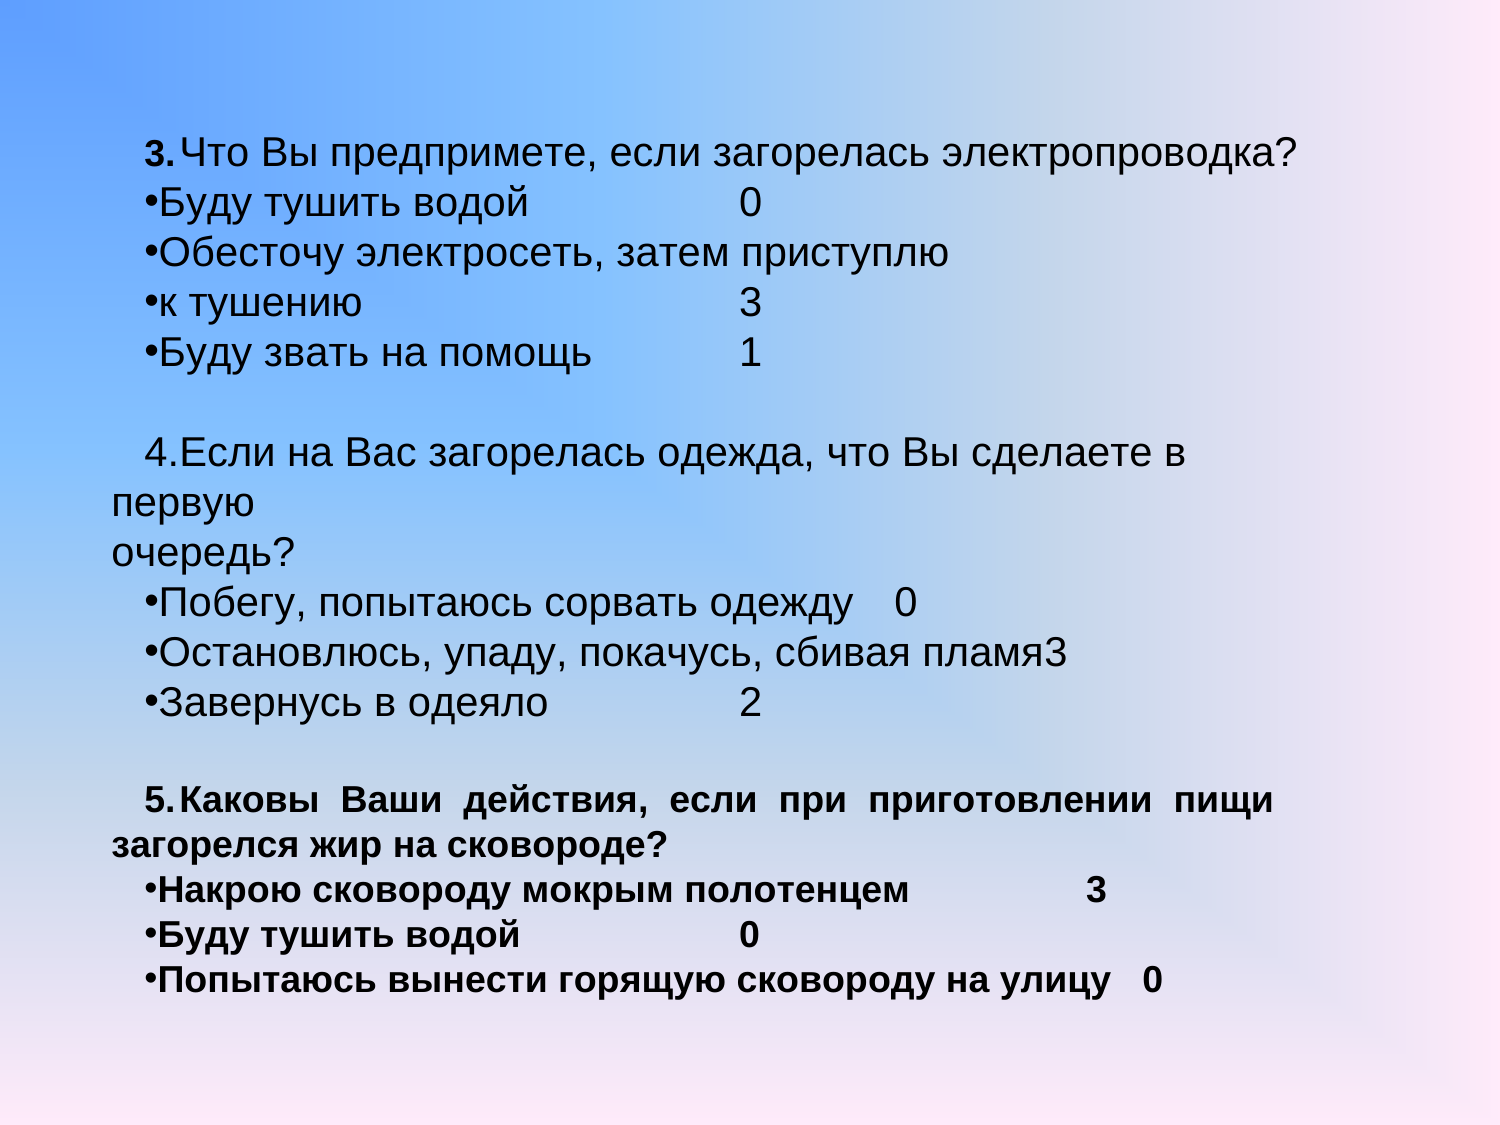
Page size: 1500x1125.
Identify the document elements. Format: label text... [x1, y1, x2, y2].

picture [0, 0, 1500, 1125]
text_box 3. Что Вы предпримете, если загорелась электропроводка? Буду тушить водой 0 Обесточу электросеть, затем приступлю к тушению 3 Буду звать на помощь 1 4. Если на Вас загорелась одежда, что Вы сделаете в первую очередь? Побегу, попытаюсь сорвать одежду 0 Остановлюсь, упаду, покачусь, сбивая пламя 3 Завернусь в одеяло 2 5. Каковы Ваши действия, если при приготовлении пищи загорелся жир на сковороде? Накрою сковороду мокрым полотенцем 3 Буду тушить водой 0 Попытаюсь вынести горящую сковороду на улицу 0 [96, 142, 1325, 983]
